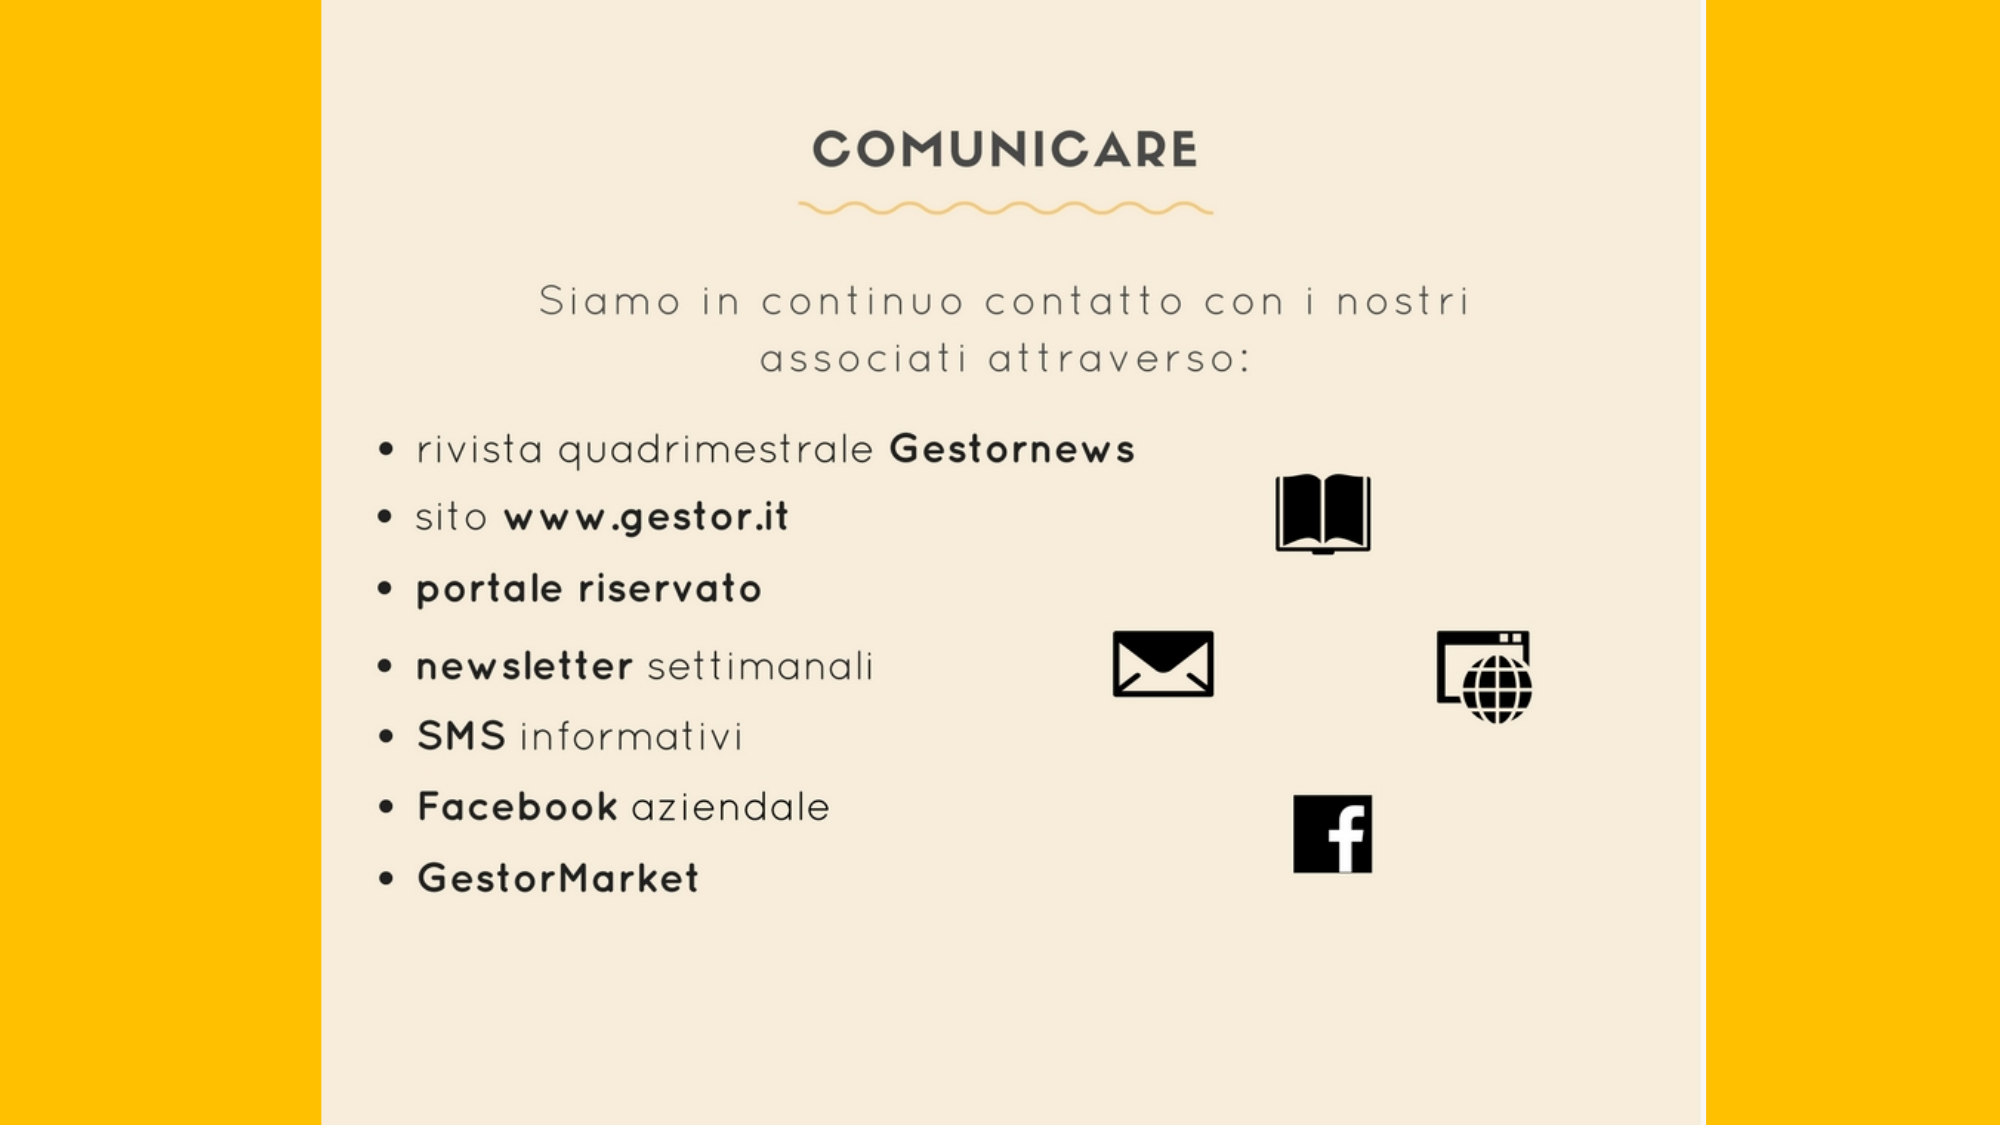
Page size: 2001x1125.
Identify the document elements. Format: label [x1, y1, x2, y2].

picture [321, 0, 1707, 1125]
